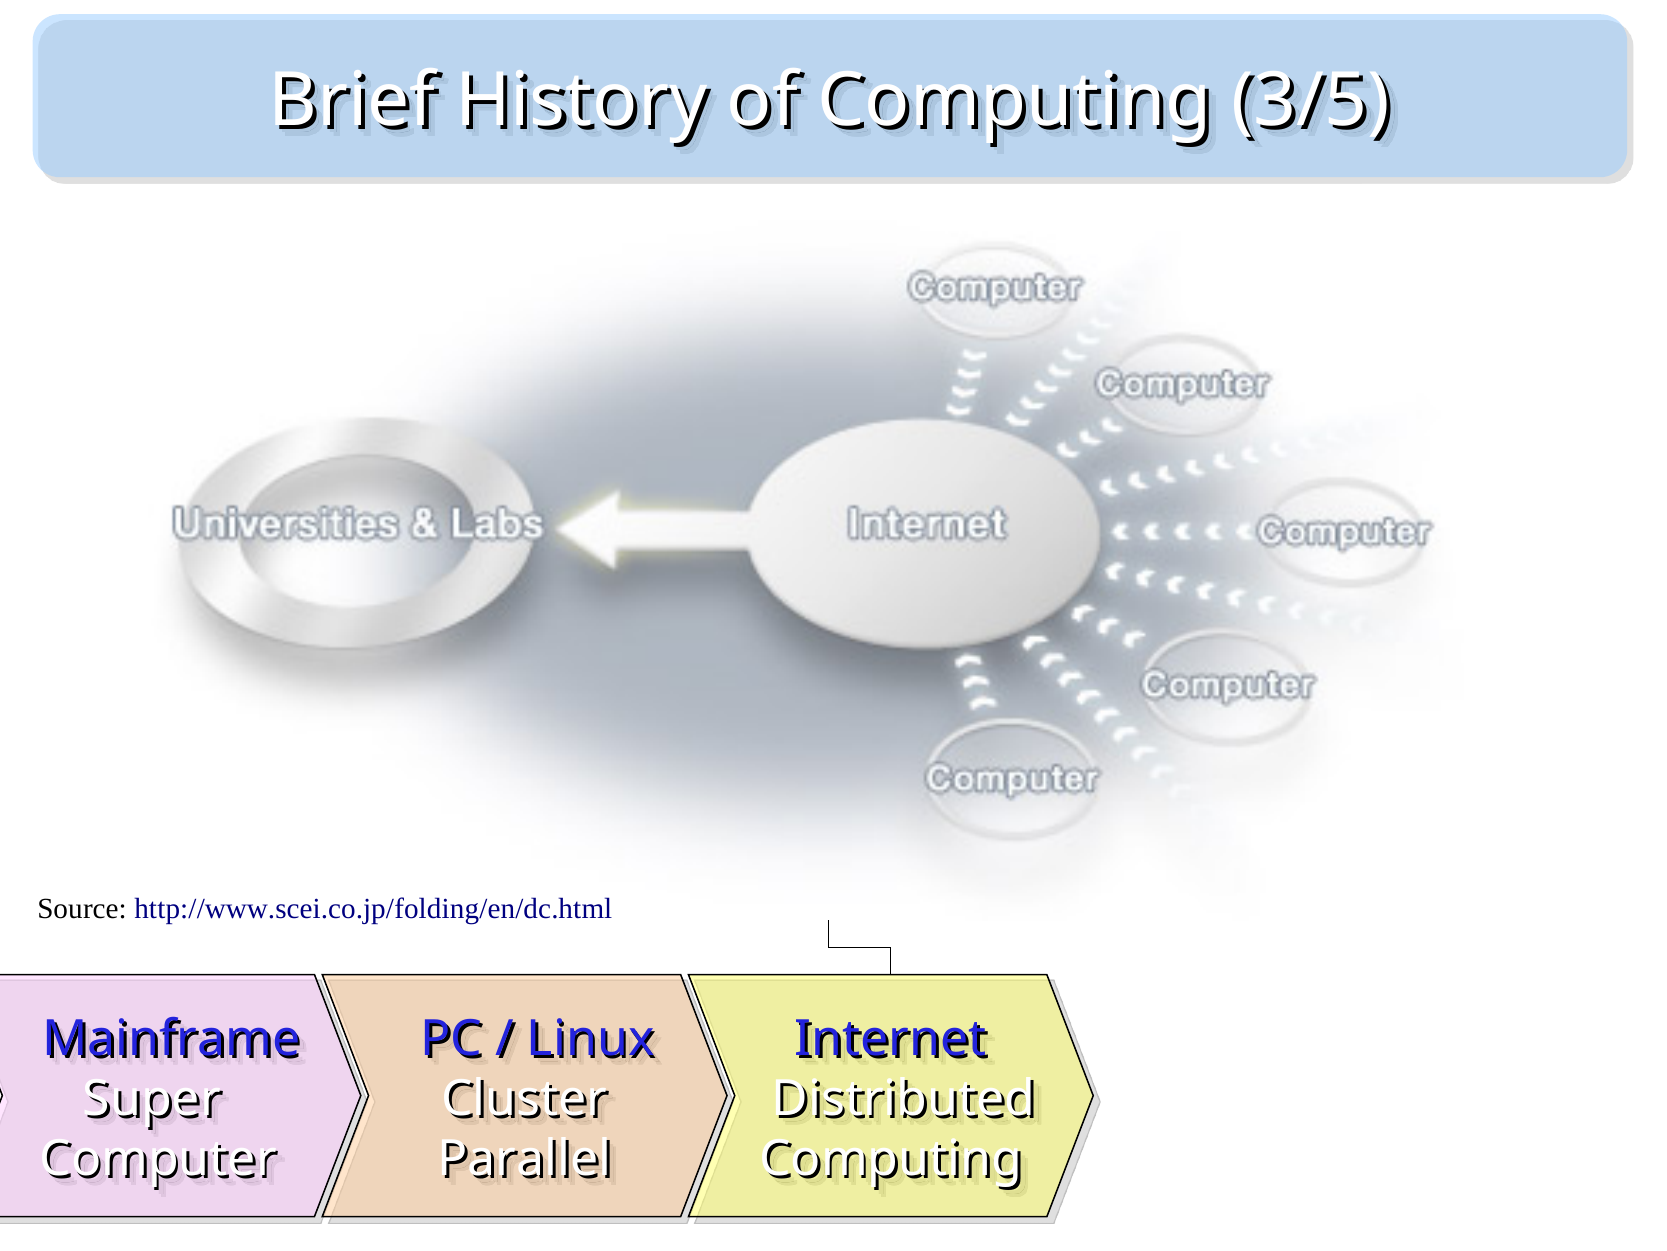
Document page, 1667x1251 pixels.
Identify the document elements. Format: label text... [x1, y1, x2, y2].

text_box Mainframe Super Computer [0, 974, 361, 1217]
text_box PC / Linux Cluster Parallel [322, 974, 728, 1217]
text_box Brief History of Computing (3/5) [32, 14, 1628, 178]
picture [148, 211, 1509, 921]
text_box Internet Distributed Computing [688, 974, 1094, 1217]
text_box Source: http://www.scei.co.jp/folding/en/dc.html [22, 881, 789, 942]
